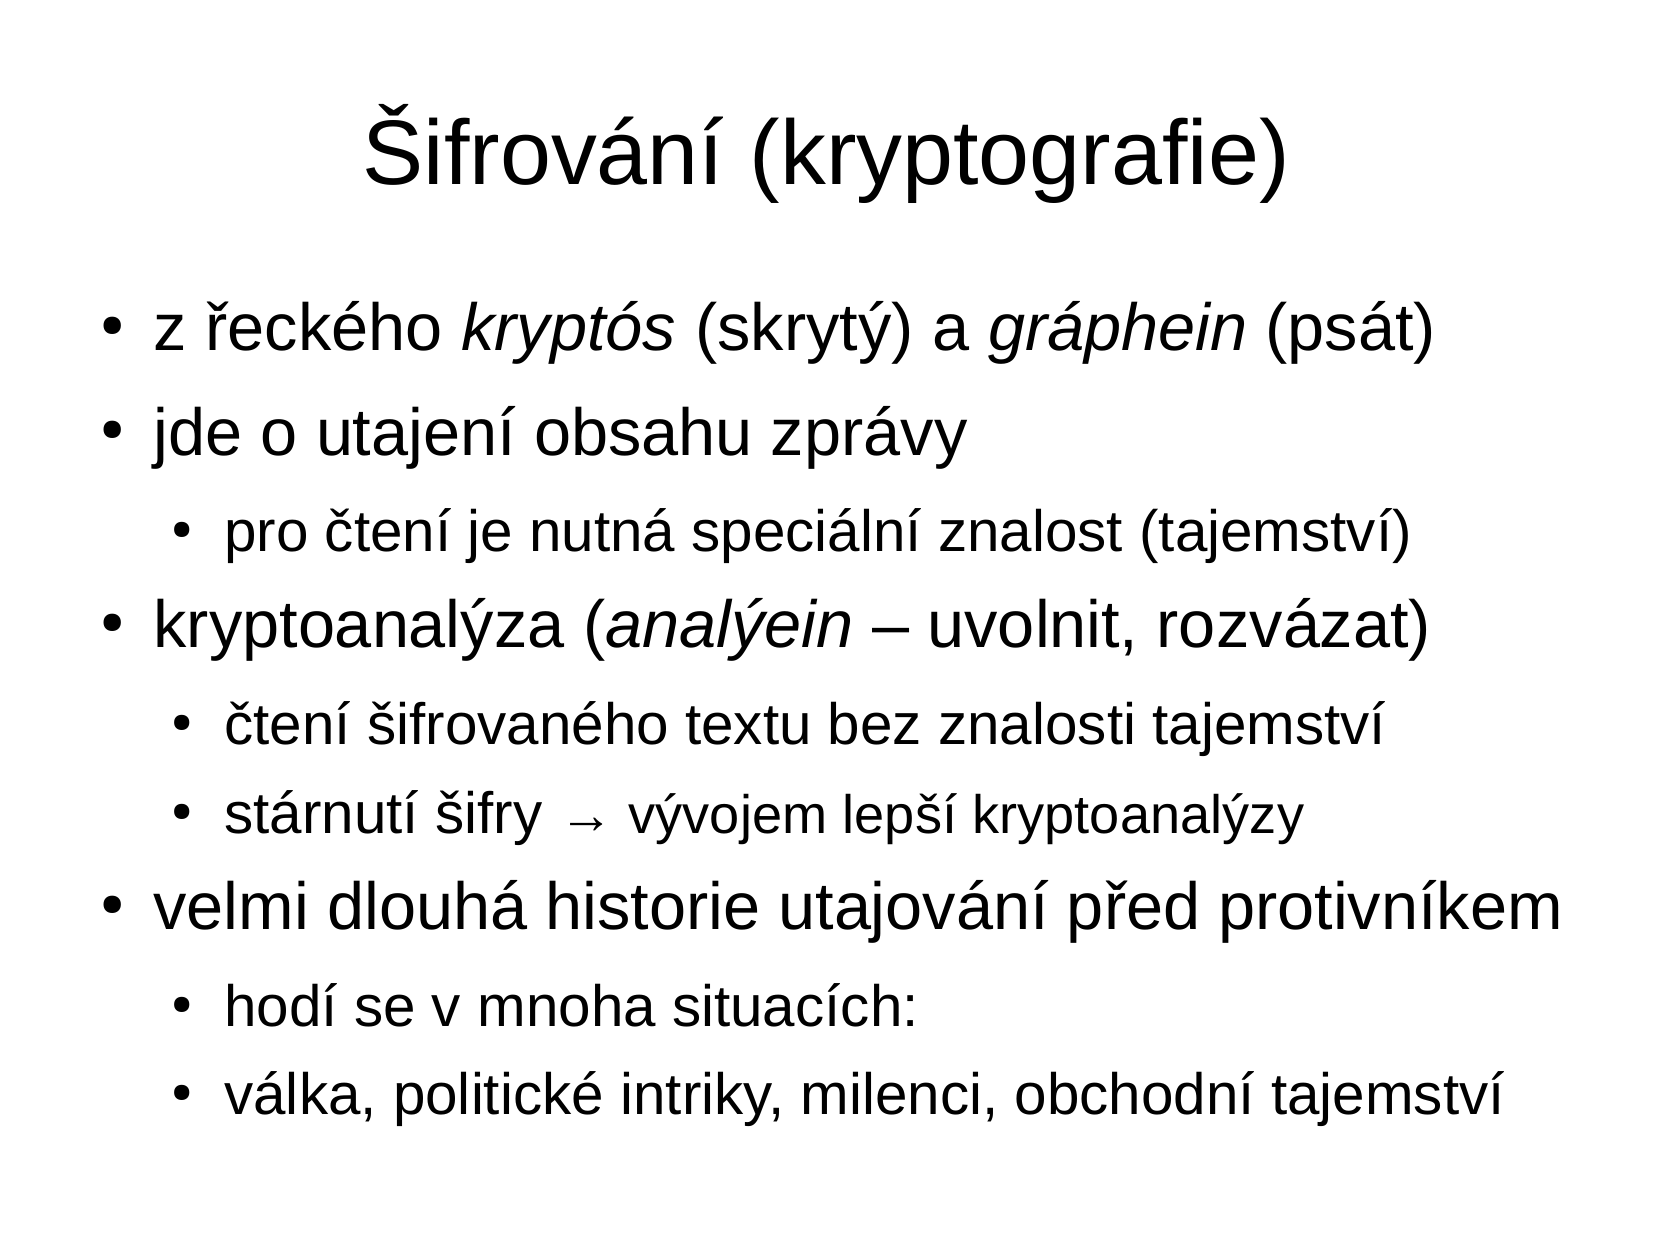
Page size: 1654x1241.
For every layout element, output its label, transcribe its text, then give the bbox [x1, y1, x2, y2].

title Šifrování (kryptografie) [82, 56, 1571, 250]
list z řeckého kryptós (skrytý) a gráphein (psát) jde o utajení obsahu zprávy pro čtení je nutná speciální znalost (tajemství) kryptoanalýza (analýein – uvolnit, rozvázat) čtení šifrovaného textu bez znalosti tajemství stárnutí šifry → vývojem lepší kryptoanalýzy velmi dlouhá historie utajování před protivníkem hodí se v mnoha situacích: válka, politické intriky, milenci, obchodní tajemství [82, 290, 1571, 1128]
